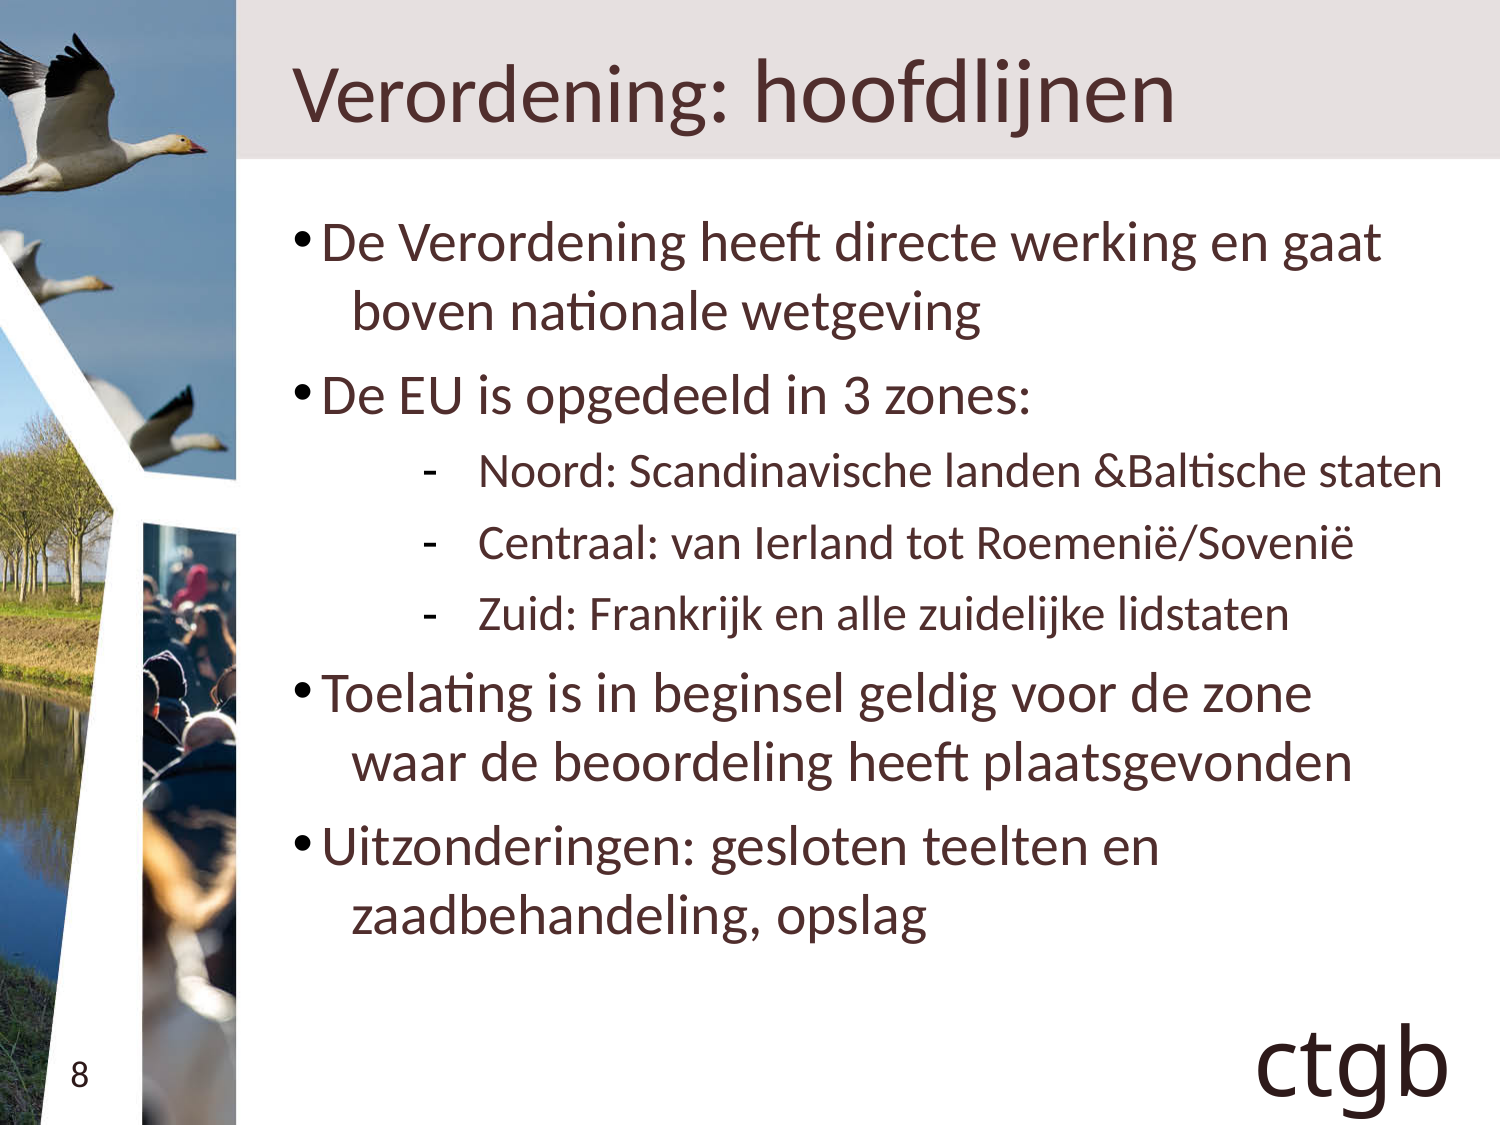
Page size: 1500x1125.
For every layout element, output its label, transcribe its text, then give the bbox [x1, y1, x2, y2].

list De Verordening heeft directe werking en gaat boven nationale wetgeving De EU is opgedeeld in 3 zones: Noord: Scandinavische landen &Baltische staten Centraal: van Ierland tot Roemenië/Sovenië Zuid: Frankrijk en alle zuidelijke lidstaten Toelating is in beginsel geldig voor de zone waar de beoordeling heeft plaatsgevonden Uitzonderingen: gesloten teelten en zaadbehandeling, opslag [277, 196, 1459, 1012]
title Verordening: hoofdlijnen [277, 10, 1459, 161]
